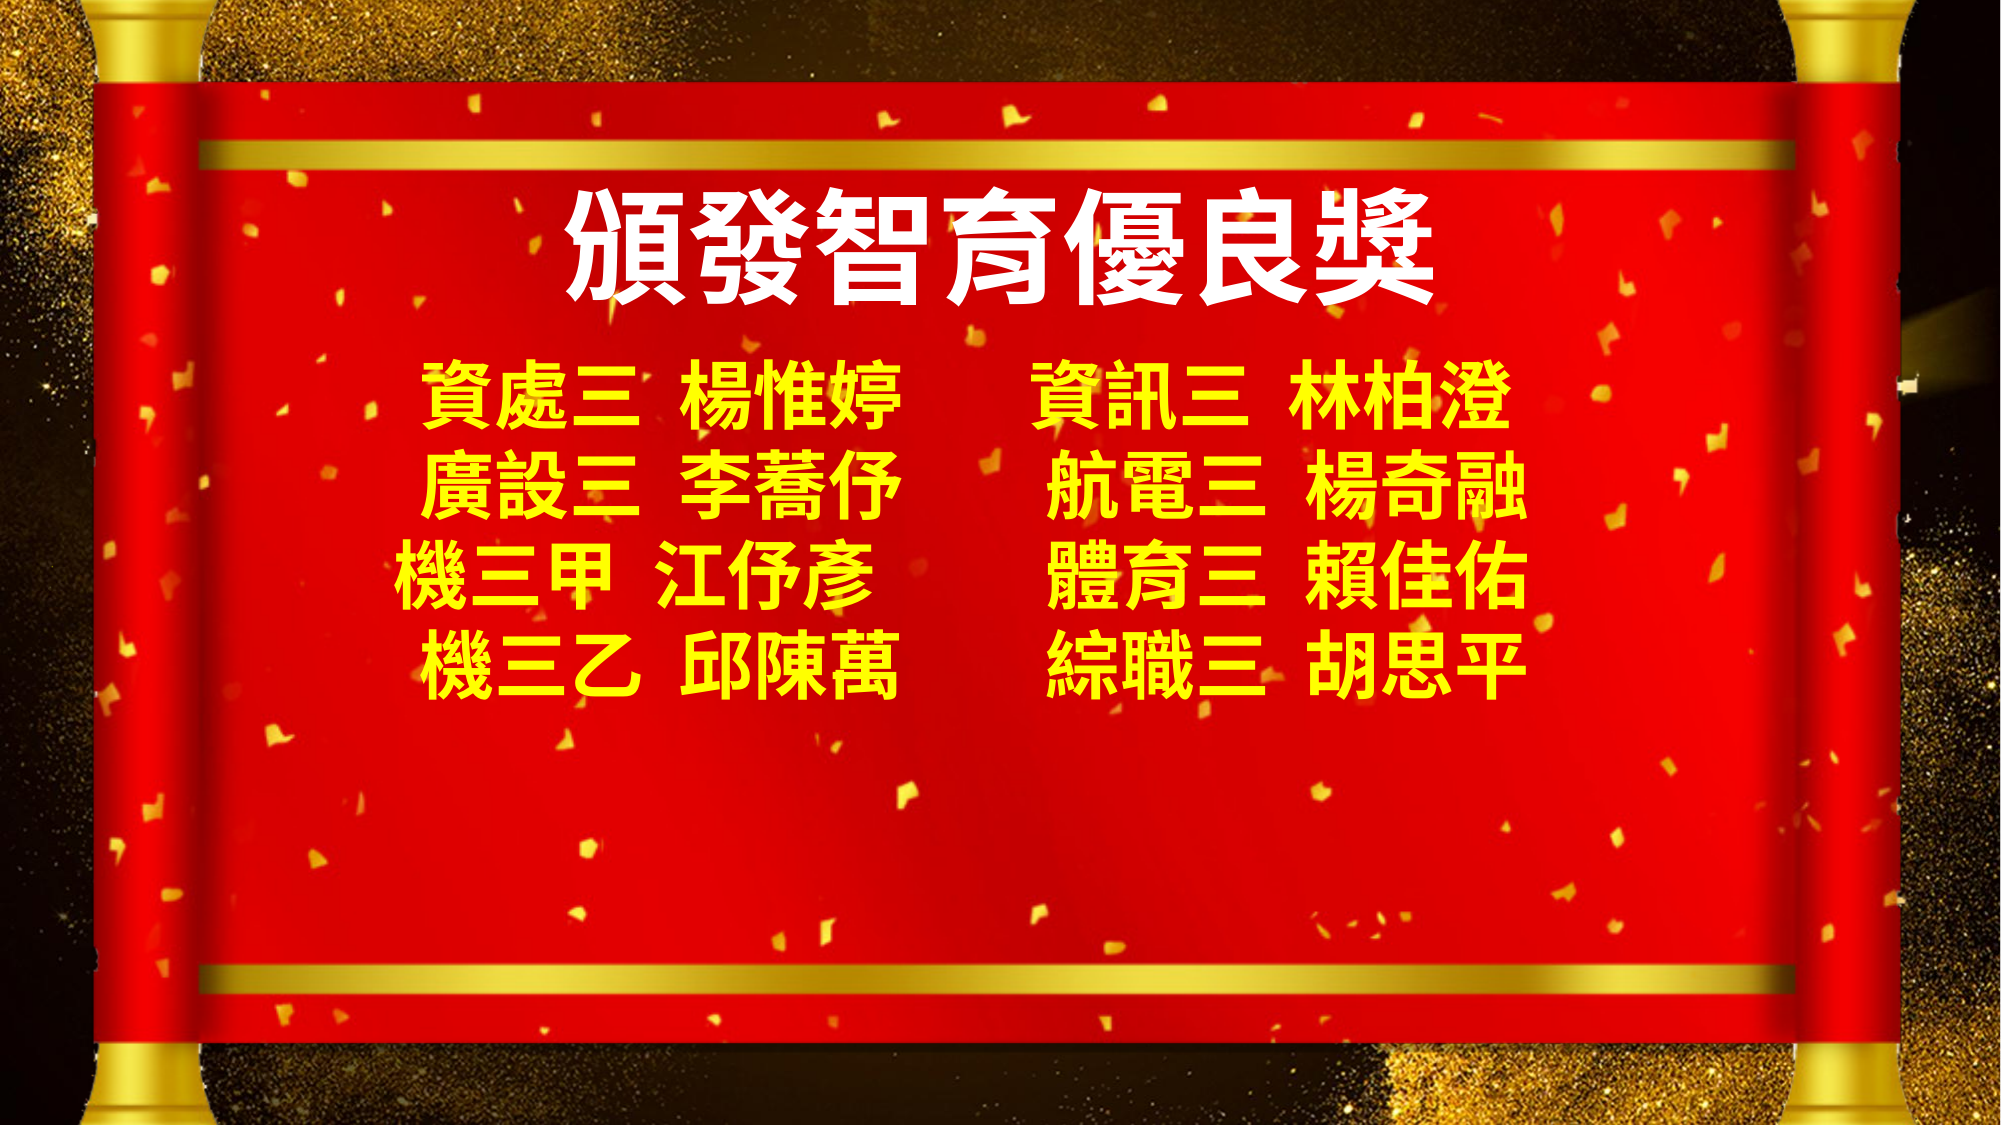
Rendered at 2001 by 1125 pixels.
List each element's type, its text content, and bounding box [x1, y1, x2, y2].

text_box 頒發智育優良獎 [451, 162, 1549, 330]
text_box 資訊三 林柏澄 航電三 楊奇融 體育三 賴佳佑 綜職三 胡思平 [983, 340, 1592, 720]
text_box 資處三 楊惟婷 廣設三 李蕎伃 機三甲 江伃彥 機三乙 邱陳萬 [339, 340, 983, 720]
